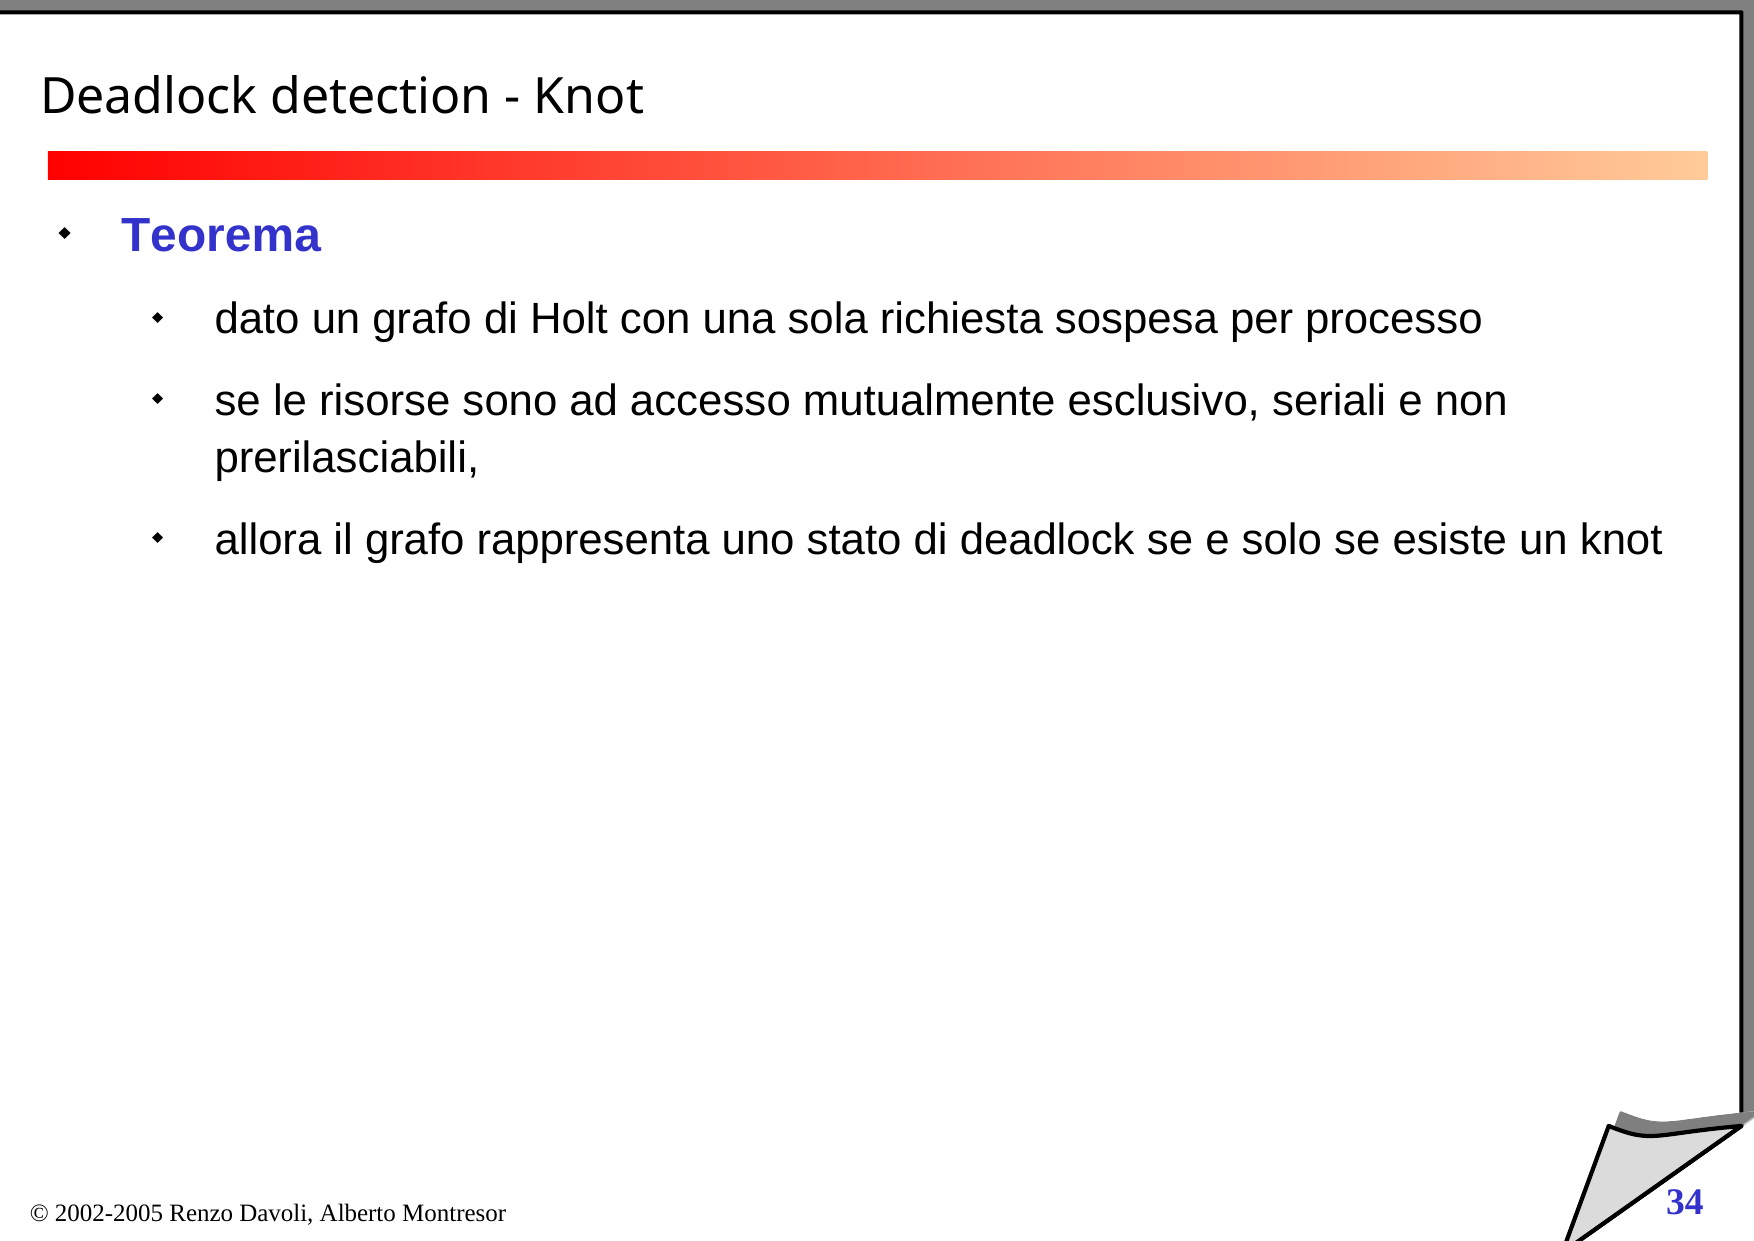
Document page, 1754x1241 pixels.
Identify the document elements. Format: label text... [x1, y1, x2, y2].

list Teorema dato un grafo di Holt con una sola richiesta sospesa per processo se le risorse sono ad accesso mutualmente esclusivo, seriali e non prerilasciabili, allora il grafo rappresenta uno stato di deadlock se e solo se esiste un knot [58, 206, 1696, 815]
title Deadlock detection - Knot [40, 49, 1714, 144]
text_box q [750, 152, 754, 179]
